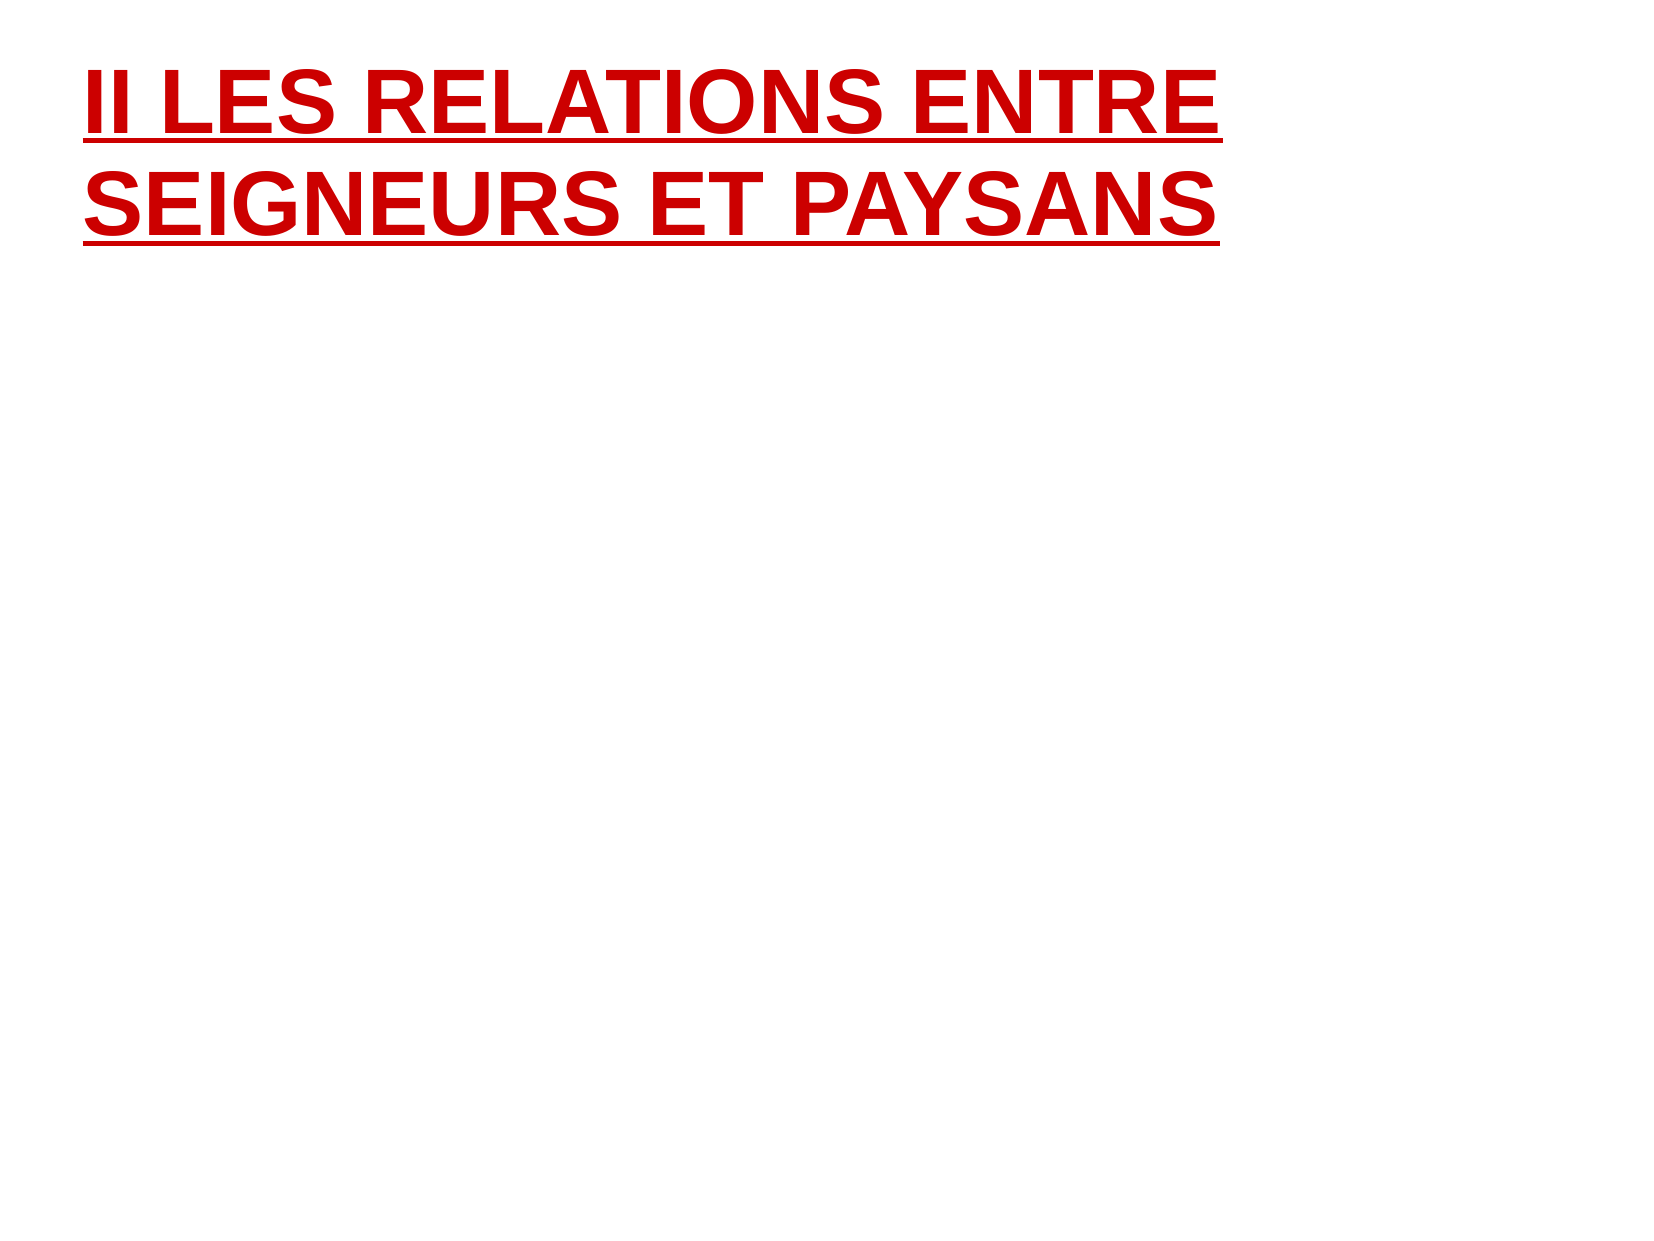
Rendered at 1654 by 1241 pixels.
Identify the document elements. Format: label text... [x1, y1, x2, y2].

title II LES RELATIONS ENTRE SEIGNEURS ET PAYSANS [82, 49, 1571, 257]
